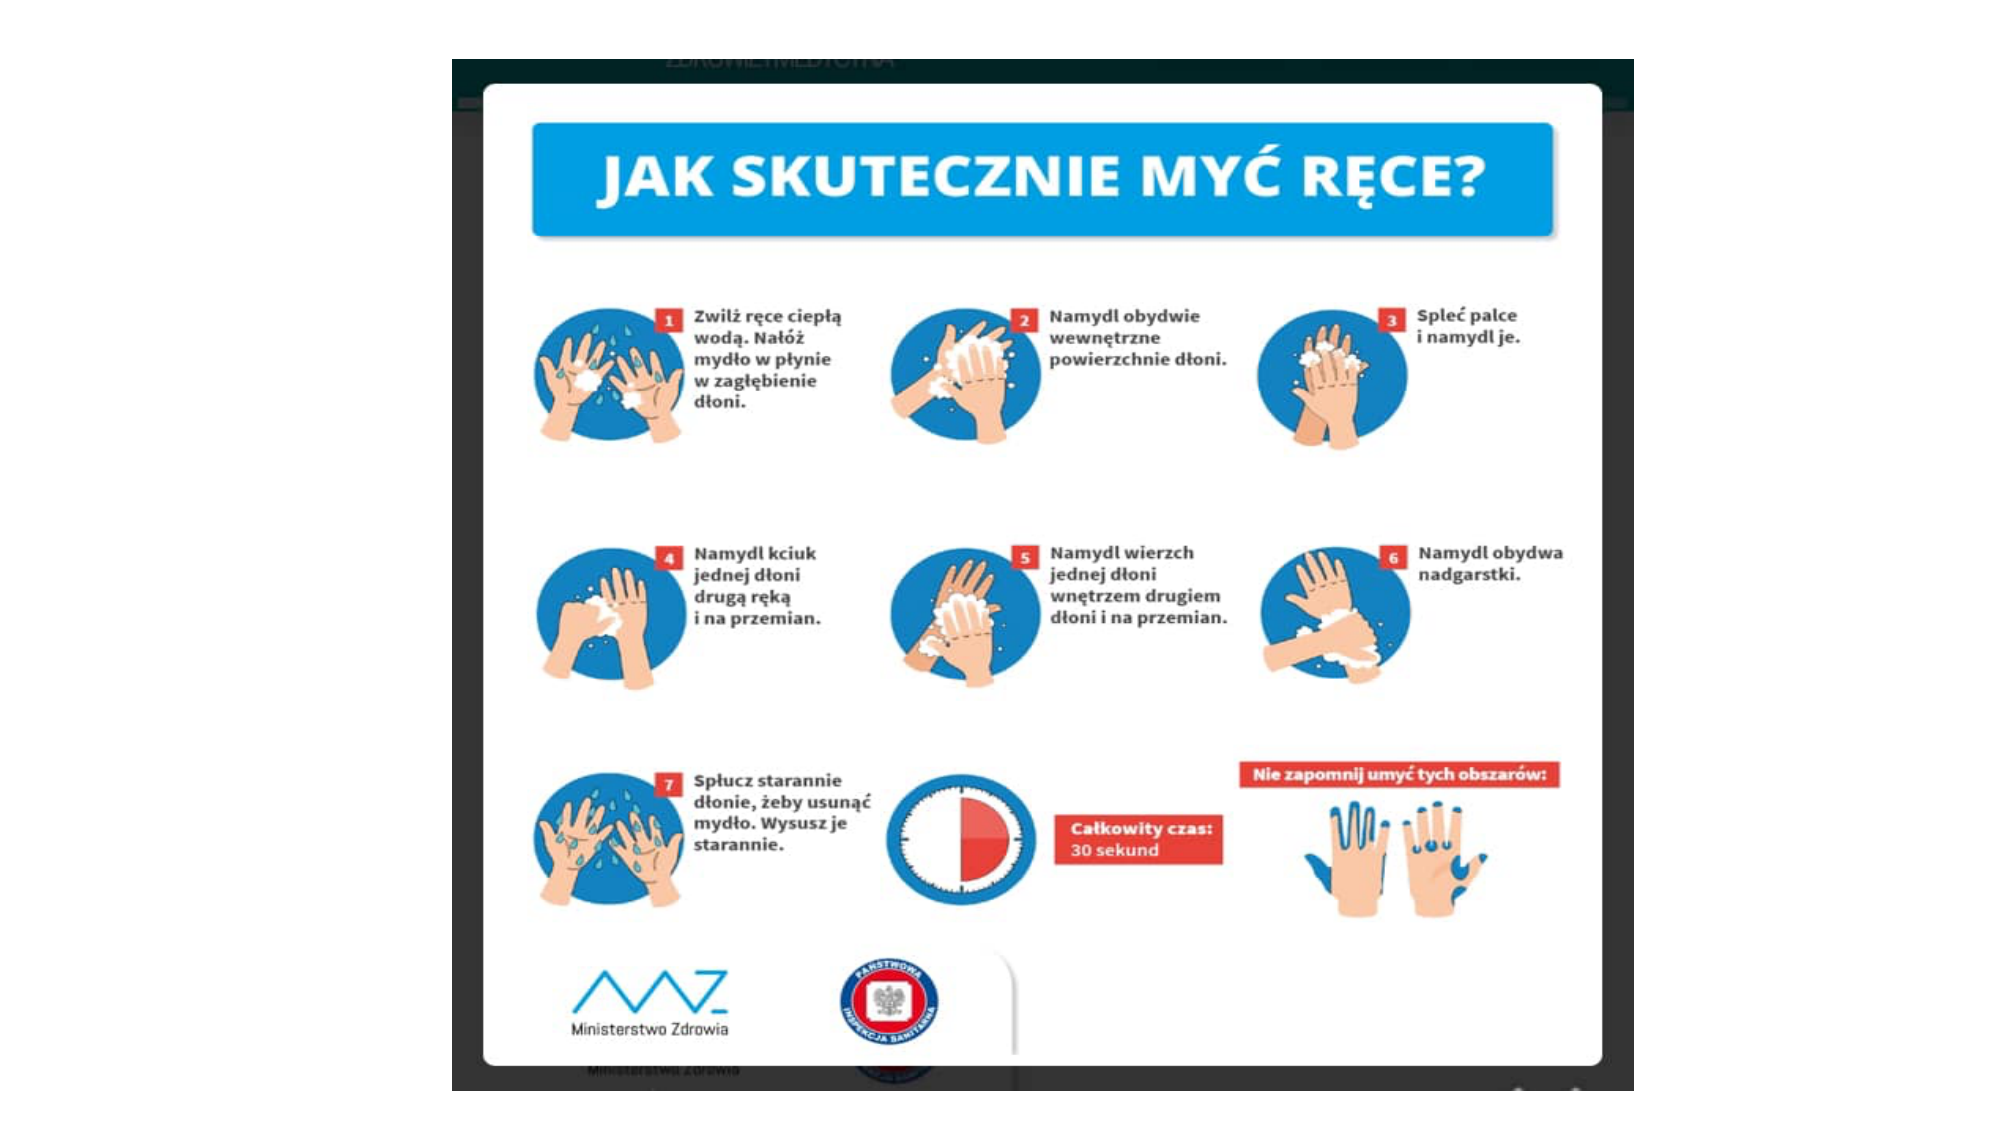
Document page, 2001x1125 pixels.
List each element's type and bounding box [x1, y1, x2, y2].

picture [452, 59, 1634, 1091]
